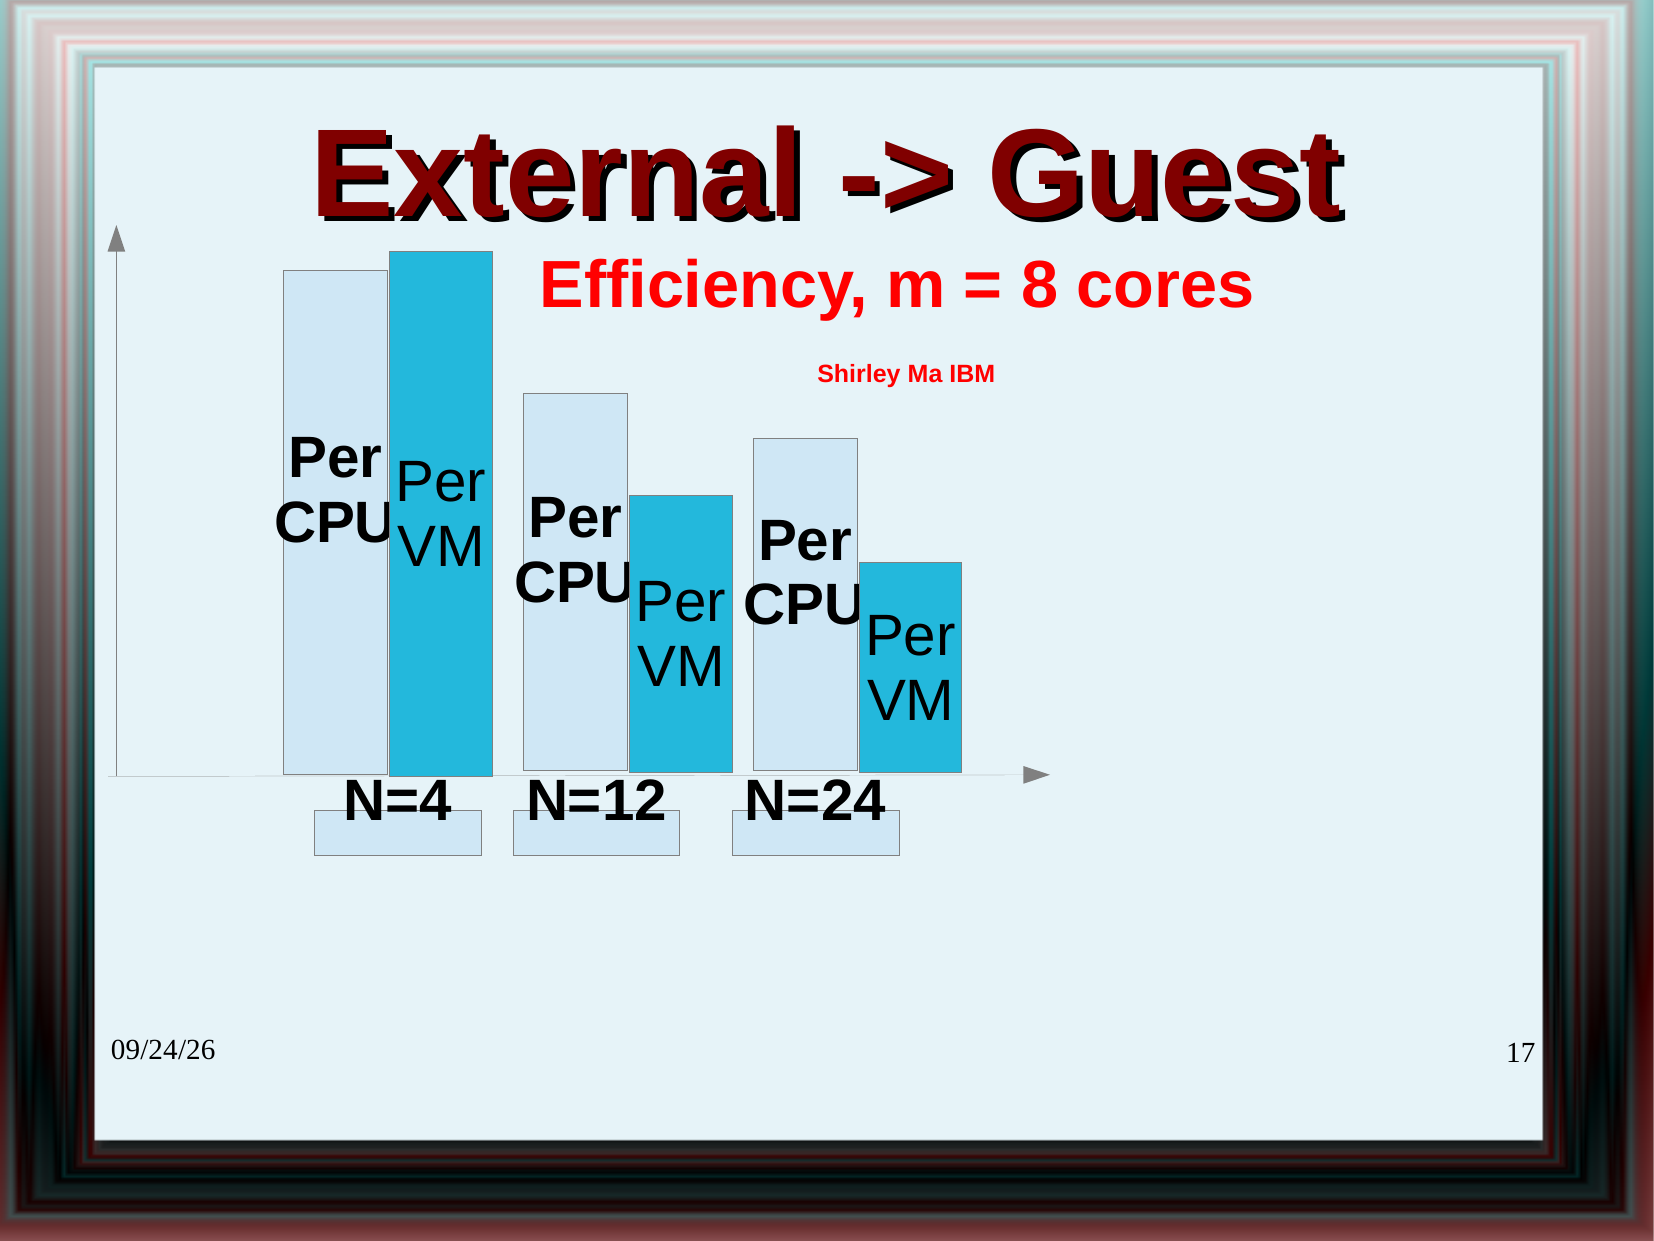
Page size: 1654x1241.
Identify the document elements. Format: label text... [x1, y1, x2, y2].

title External -> Guest [118, 88, 1536, 257]
text_box Efficiency, m = 8 cores Shirley Ma IBM [525, 240, 1306, 405]
text_box N=4 [314, 810, 482, 856]
text_box Per CPU [523, 393, 628, 771]
text_box N=12 [513, 810, 680, 856]
text_box Per VM [629, 495, 733, 773]
text_box Per CPU [753, 438, 858, 771]
text_box N=24 [732, 810, 900, 856]
text_box Per VM [389, 251, 493, 777]
picture [0, 0, 1654, 1241]
text_box Per CPU [283, 270, 388, 775]
text_box Per VM [859, 562, 962, 773]
